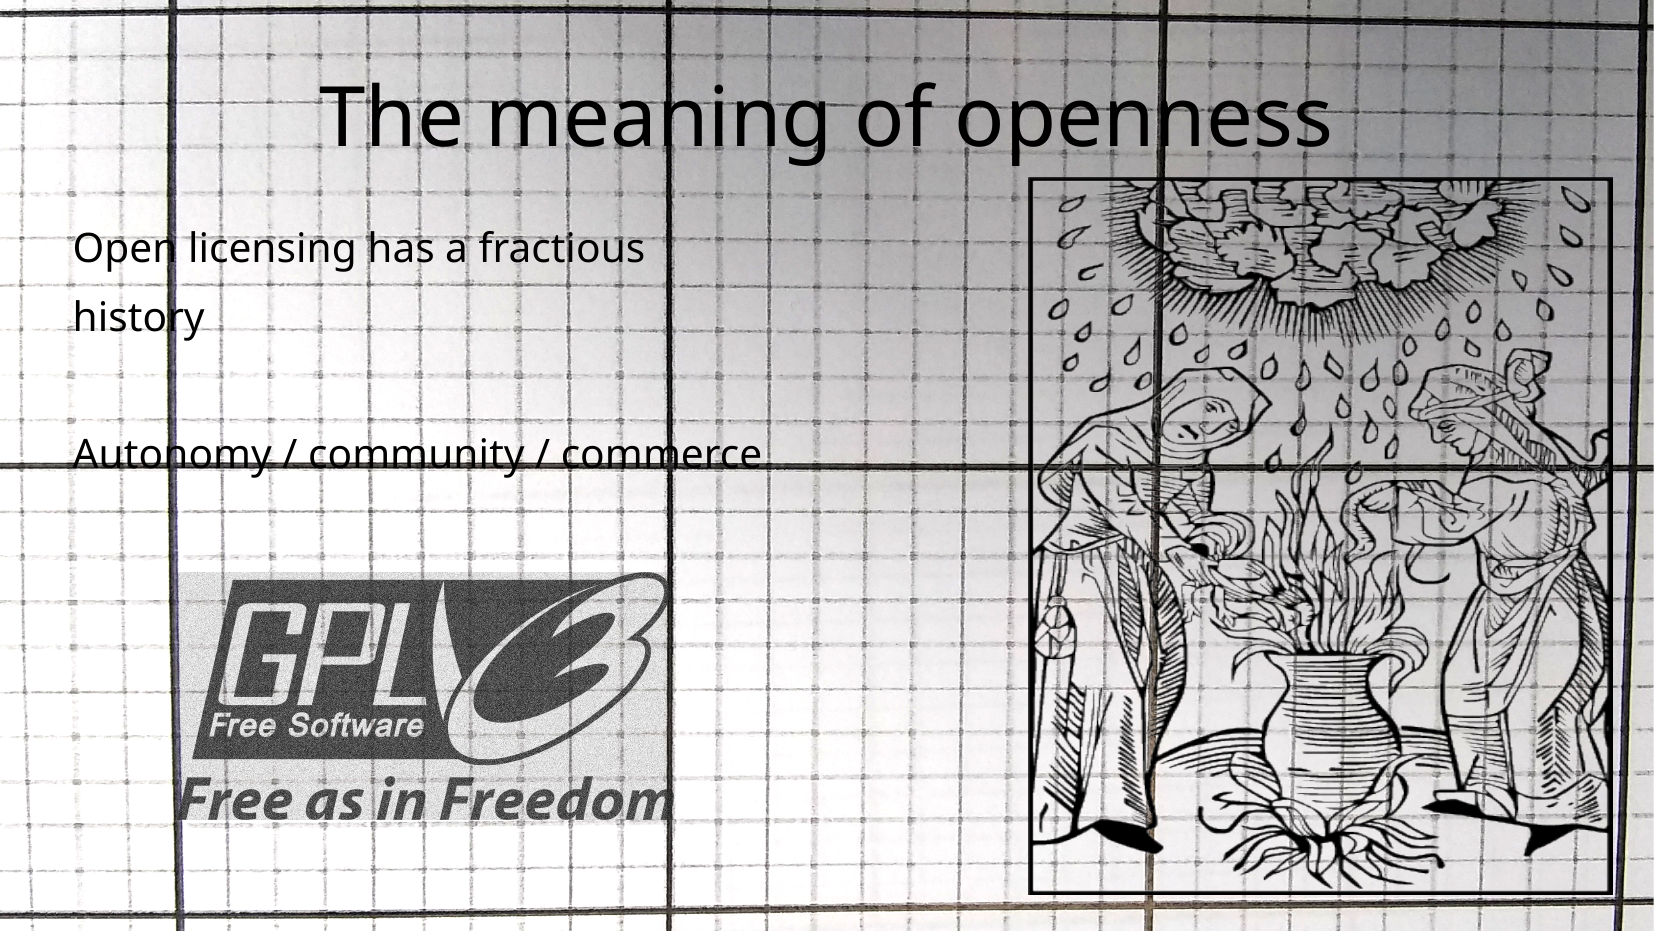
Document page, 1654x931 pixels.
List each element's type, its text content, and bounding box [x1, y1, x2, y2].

title The meaning of openness [82, 37, 1571, 193]
list Open licensing has a fractious history Autonomy / community / commerce [29, 218, 1028, 758]
picture [0, 0, 1654, 931]
